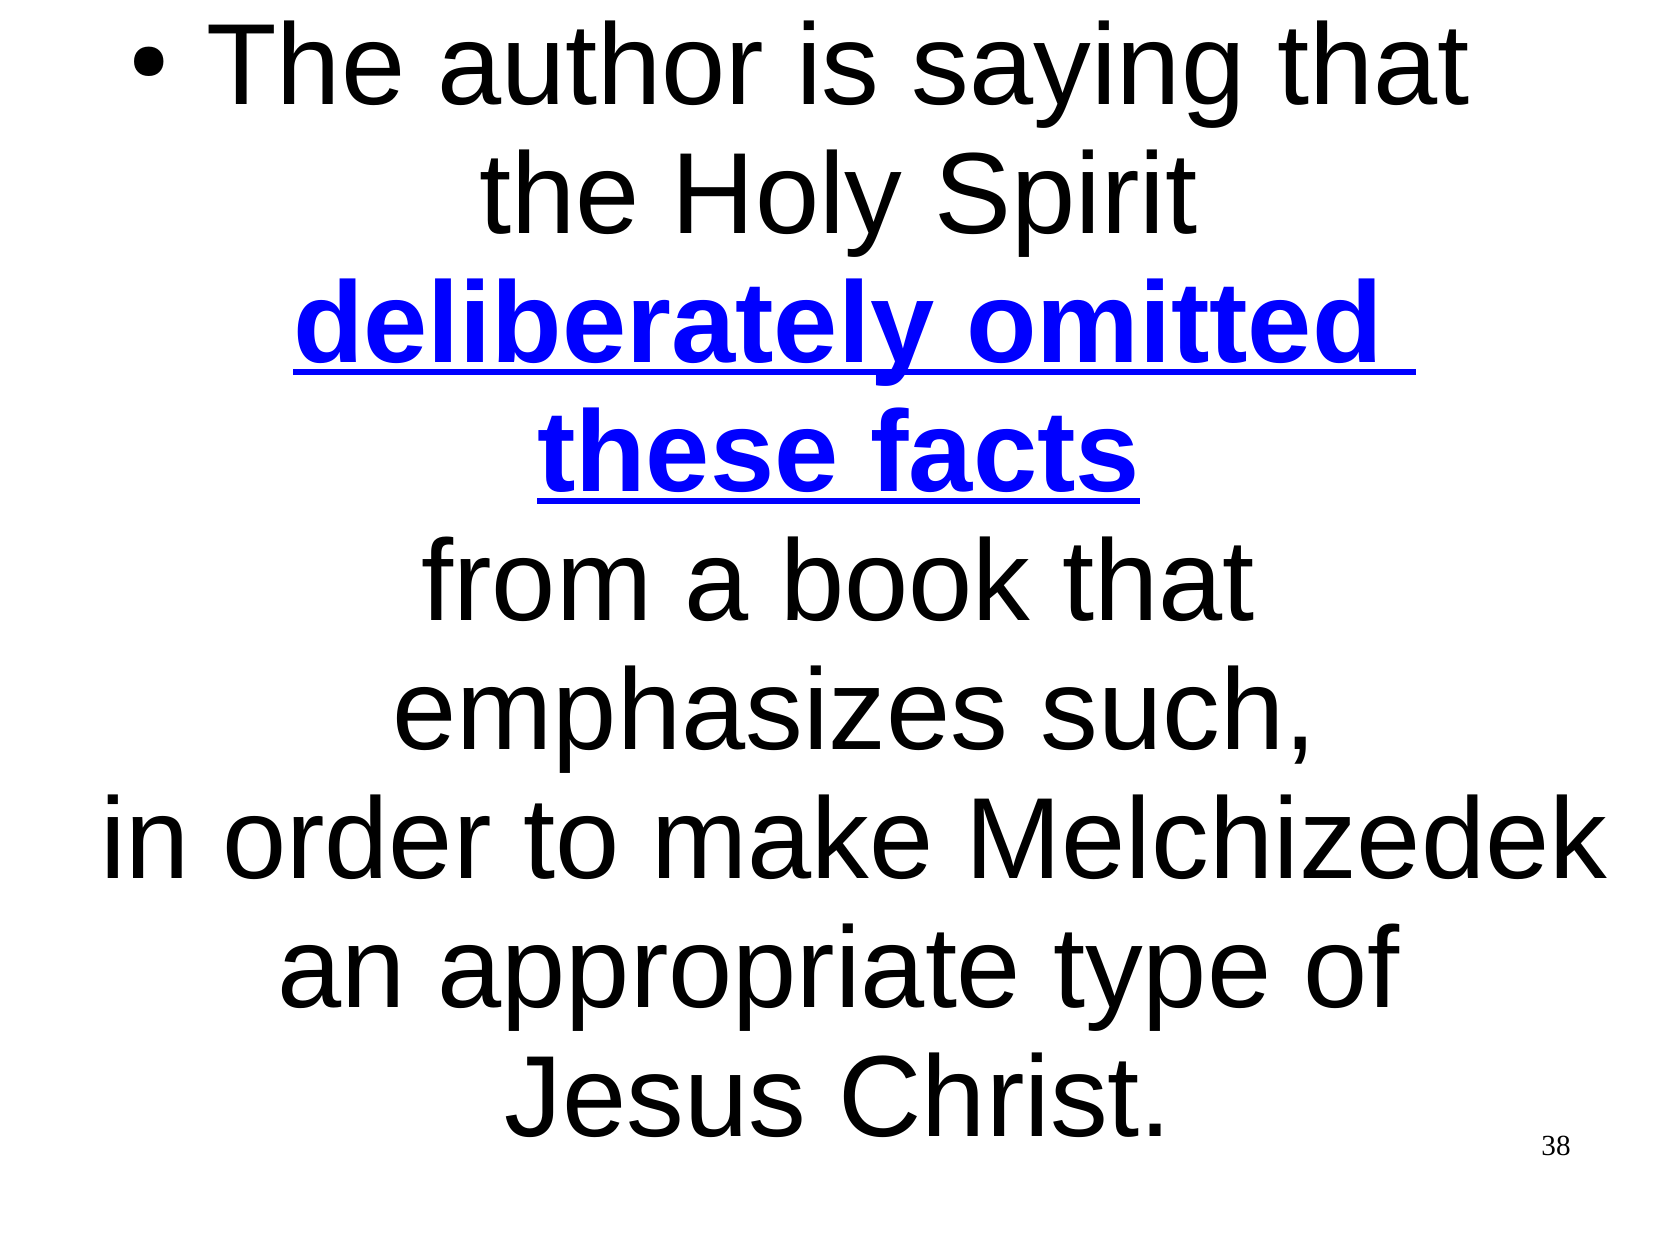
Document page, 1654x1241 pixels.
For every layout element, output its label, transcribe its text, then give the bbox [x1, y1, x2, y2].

list The author is saying that the Holy Spirit deliberately omitted these facts from a book that emphasizes such, in order to make Melchizedek an appropriate type of Jesus Christ. [0, 0, 1651, 1238]
